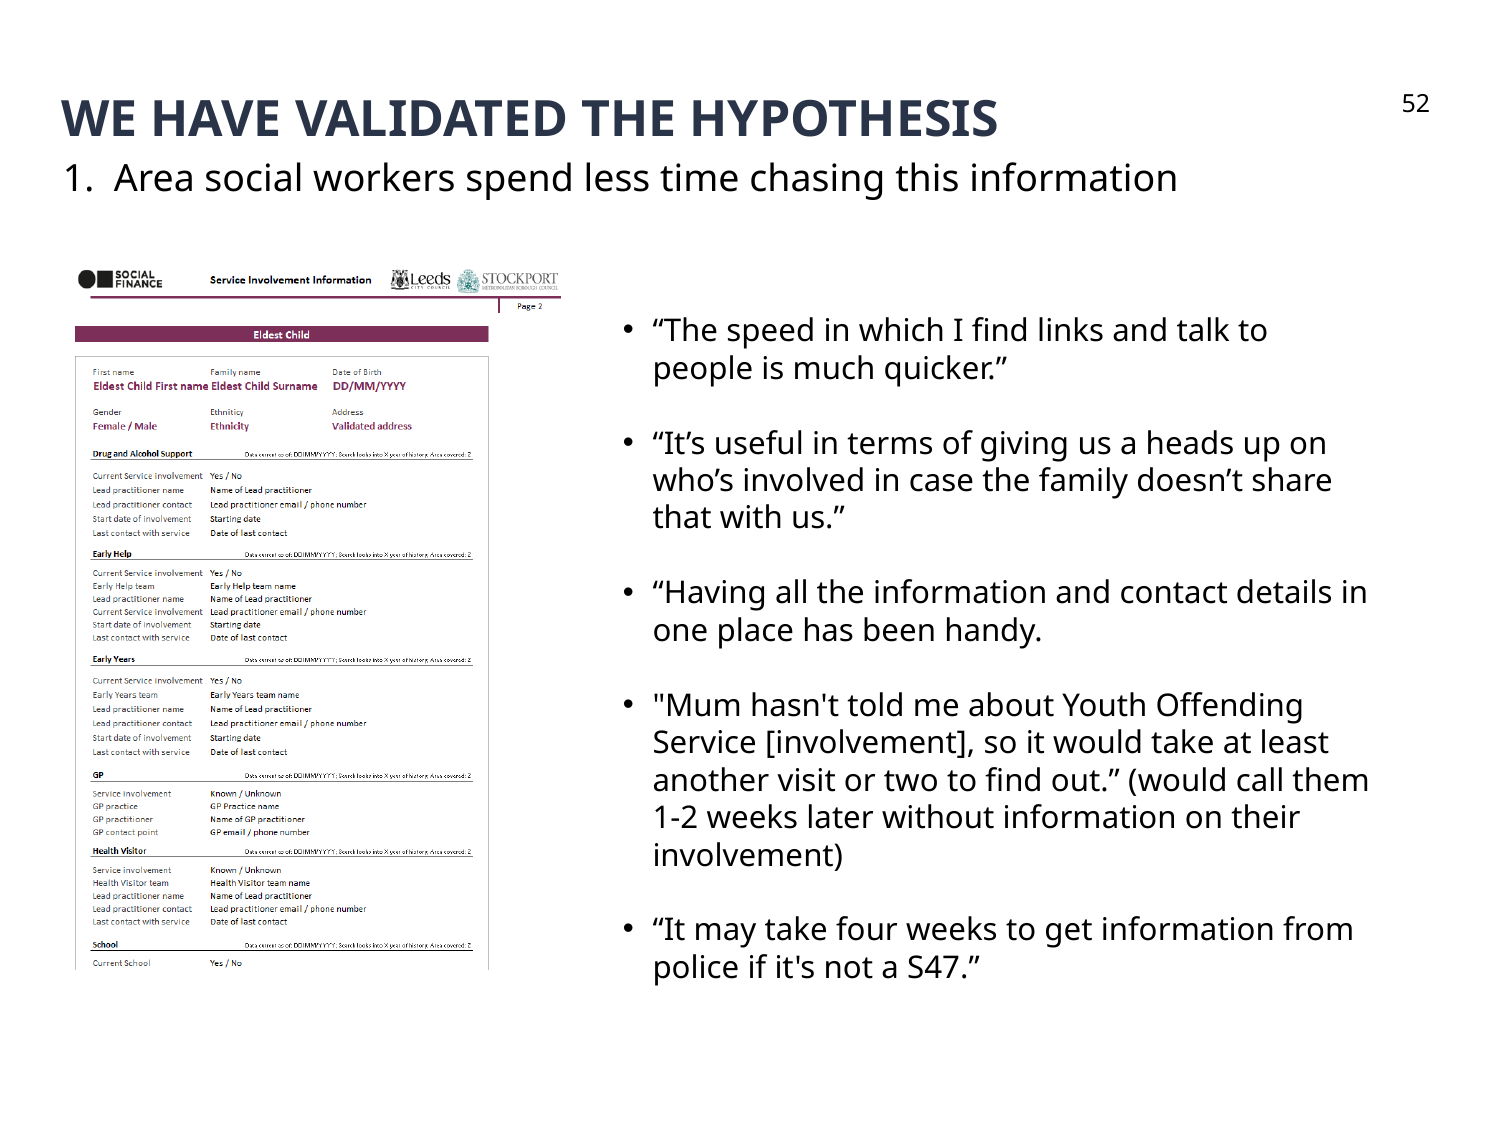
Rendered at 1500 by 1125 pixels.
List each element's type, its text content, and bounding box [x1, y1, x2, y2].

text_box “The speed in which I find links and talk to people is much quicker.” “It’s useful in terms of giving us a heads up on who’s involved in case the family doesn’t share that with us.” “Having all the information and contact details in one place has been handy. "Mum hasn't told me about Youth Offending Service [involvement], so it would take at least another visit or two to find out.” (would call them 1-2 weeks later without information on their involvement) “It may take four weeks to get information from police if it's not a S47.” [607, 303, 1388, 925]
text_box 1. Area social workers spend less time chasing this information [47, 136, 1439, 218]
slide_number <number> [1388, 87, 1431, 136]
text_box WE HAVE VALIDATED THE HYPOTHESIS [61, 85, 1500, 256]
picture [58, 263, 572, 970]
